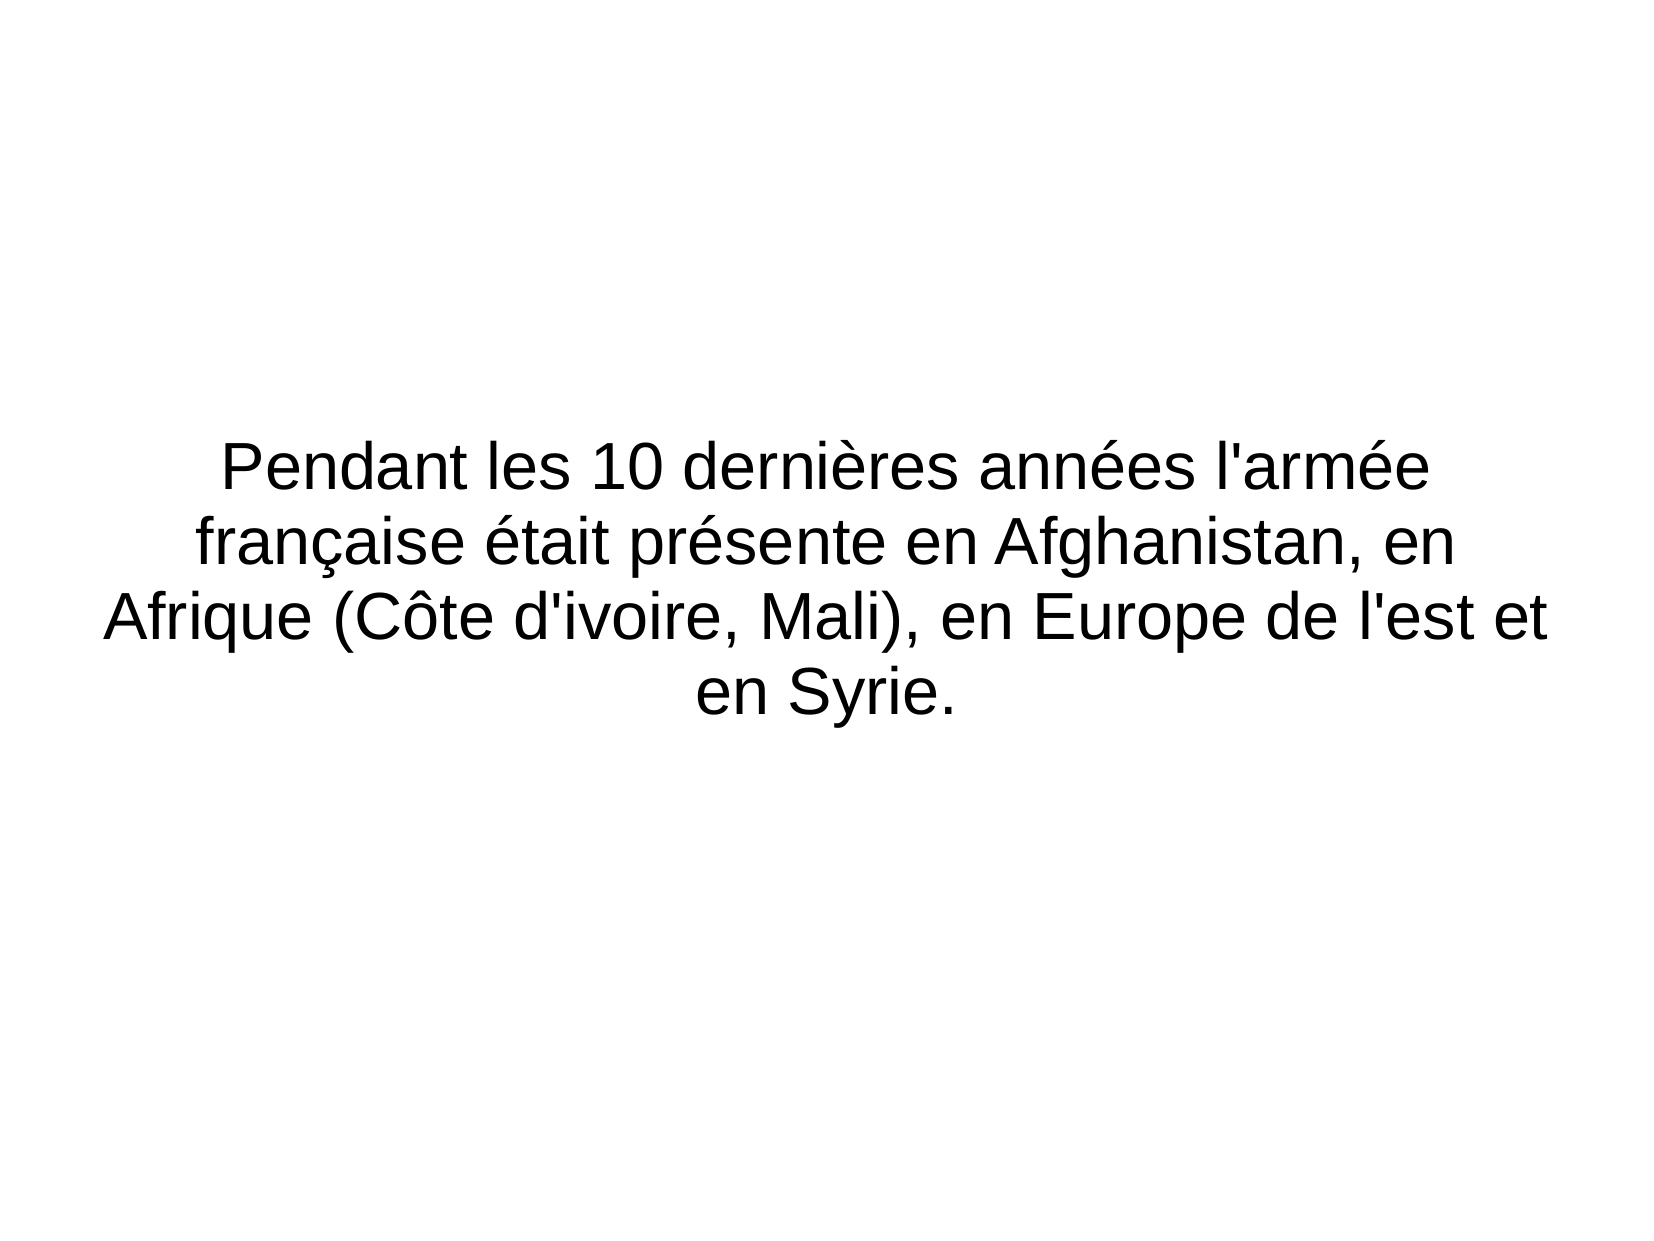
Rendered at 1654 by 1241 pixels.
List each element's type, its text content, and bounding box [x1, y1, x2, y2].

subtitle Pendant les 10 dernières années l'armée française était présente en Afghanistan, en Afrique (Côte d'ivoire, Mali), en Europe de l'est et en Syrie. [82, 49, 1571, 1109]
